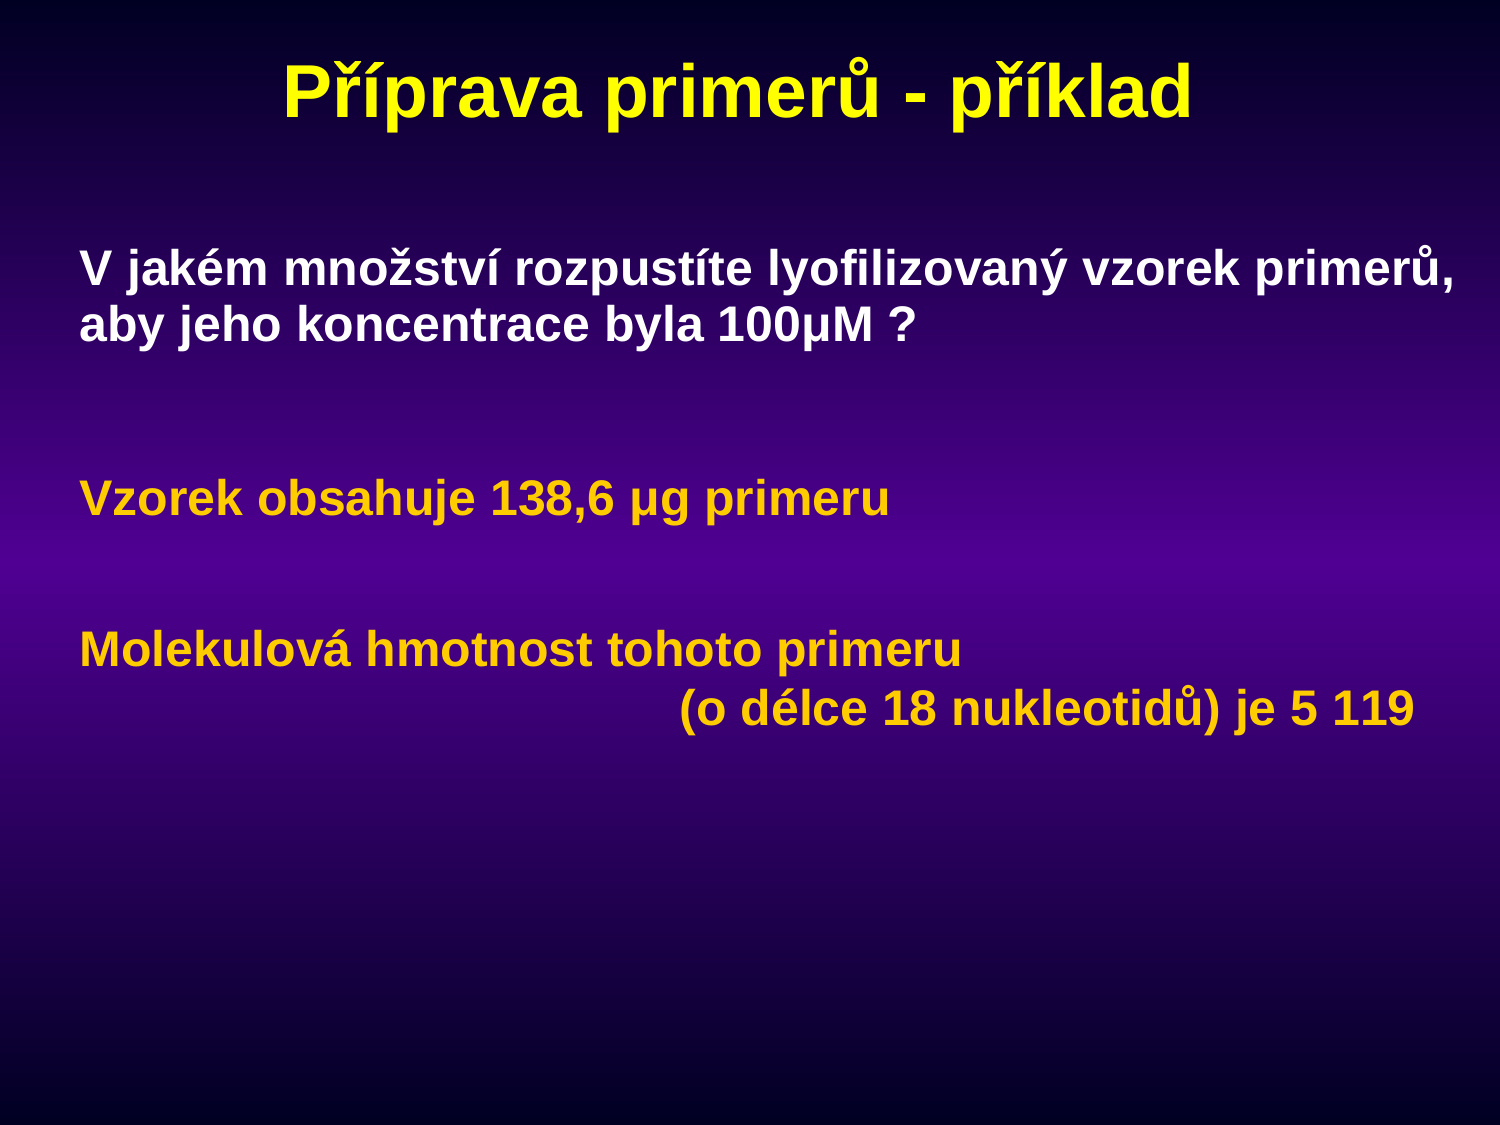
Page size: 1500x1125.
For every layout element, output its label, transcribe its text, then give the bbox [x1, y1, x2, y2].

text_box V jakém množství rozpustíte lyofilizovaný vzorek primerů, aby jeho koncentrace byla 100μM ? Vzorek obsahuje 138,6 μg primeru Molekulová hmotnost tohoto primeru (o délce 18 nukleotidů) je 5 119 [64, 232, 1471, 739]
title Příprava primerů - příklad [64, 35, 1413, 149]
